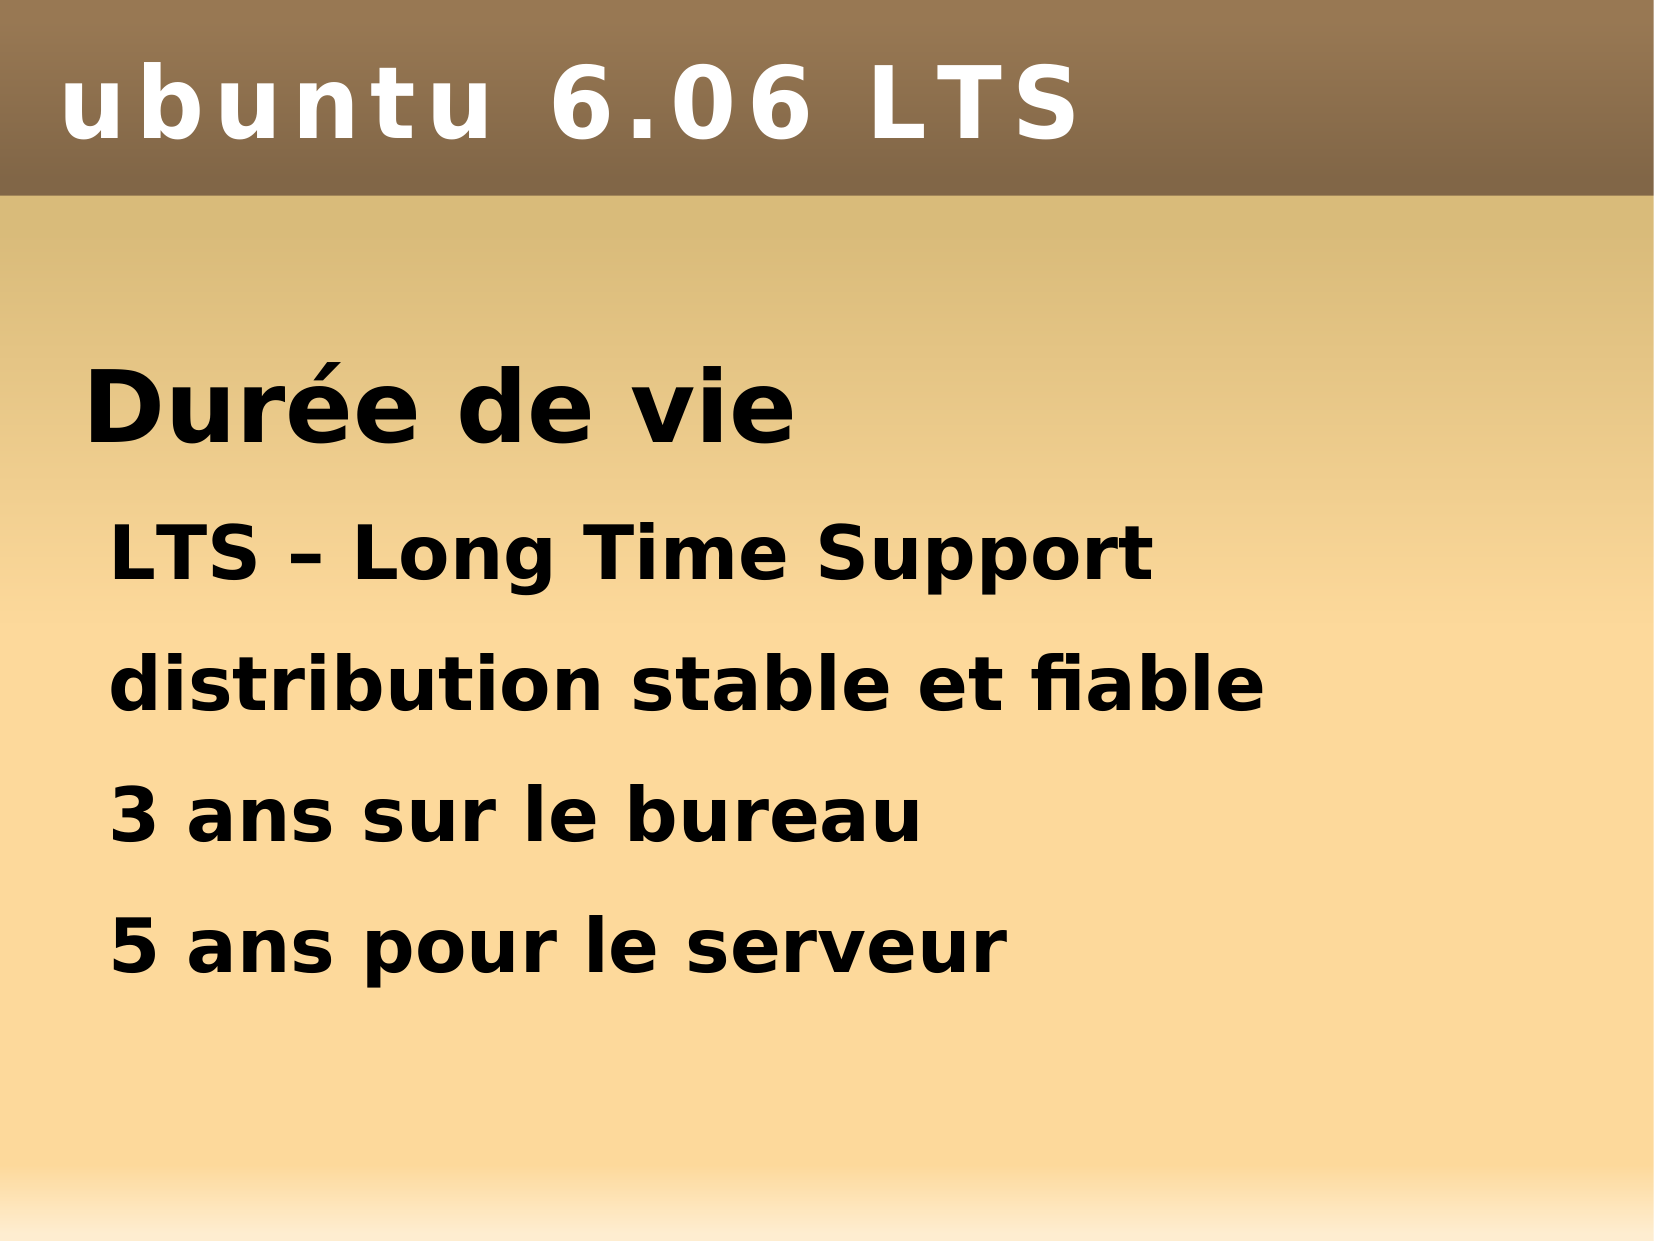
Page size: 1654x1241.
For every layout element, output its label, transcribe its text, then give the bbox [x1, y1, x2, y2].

picture [0, 0, 1654, 1241]
subtitle Durée de vie LTS – Long Time Support distribution stable et fiable 3 ans sur le bureau 5 ans pour le serveur [82, 290, 1571, 1109]
title ubuntu 6.06 LTS [59, 29, 1595, 178]
